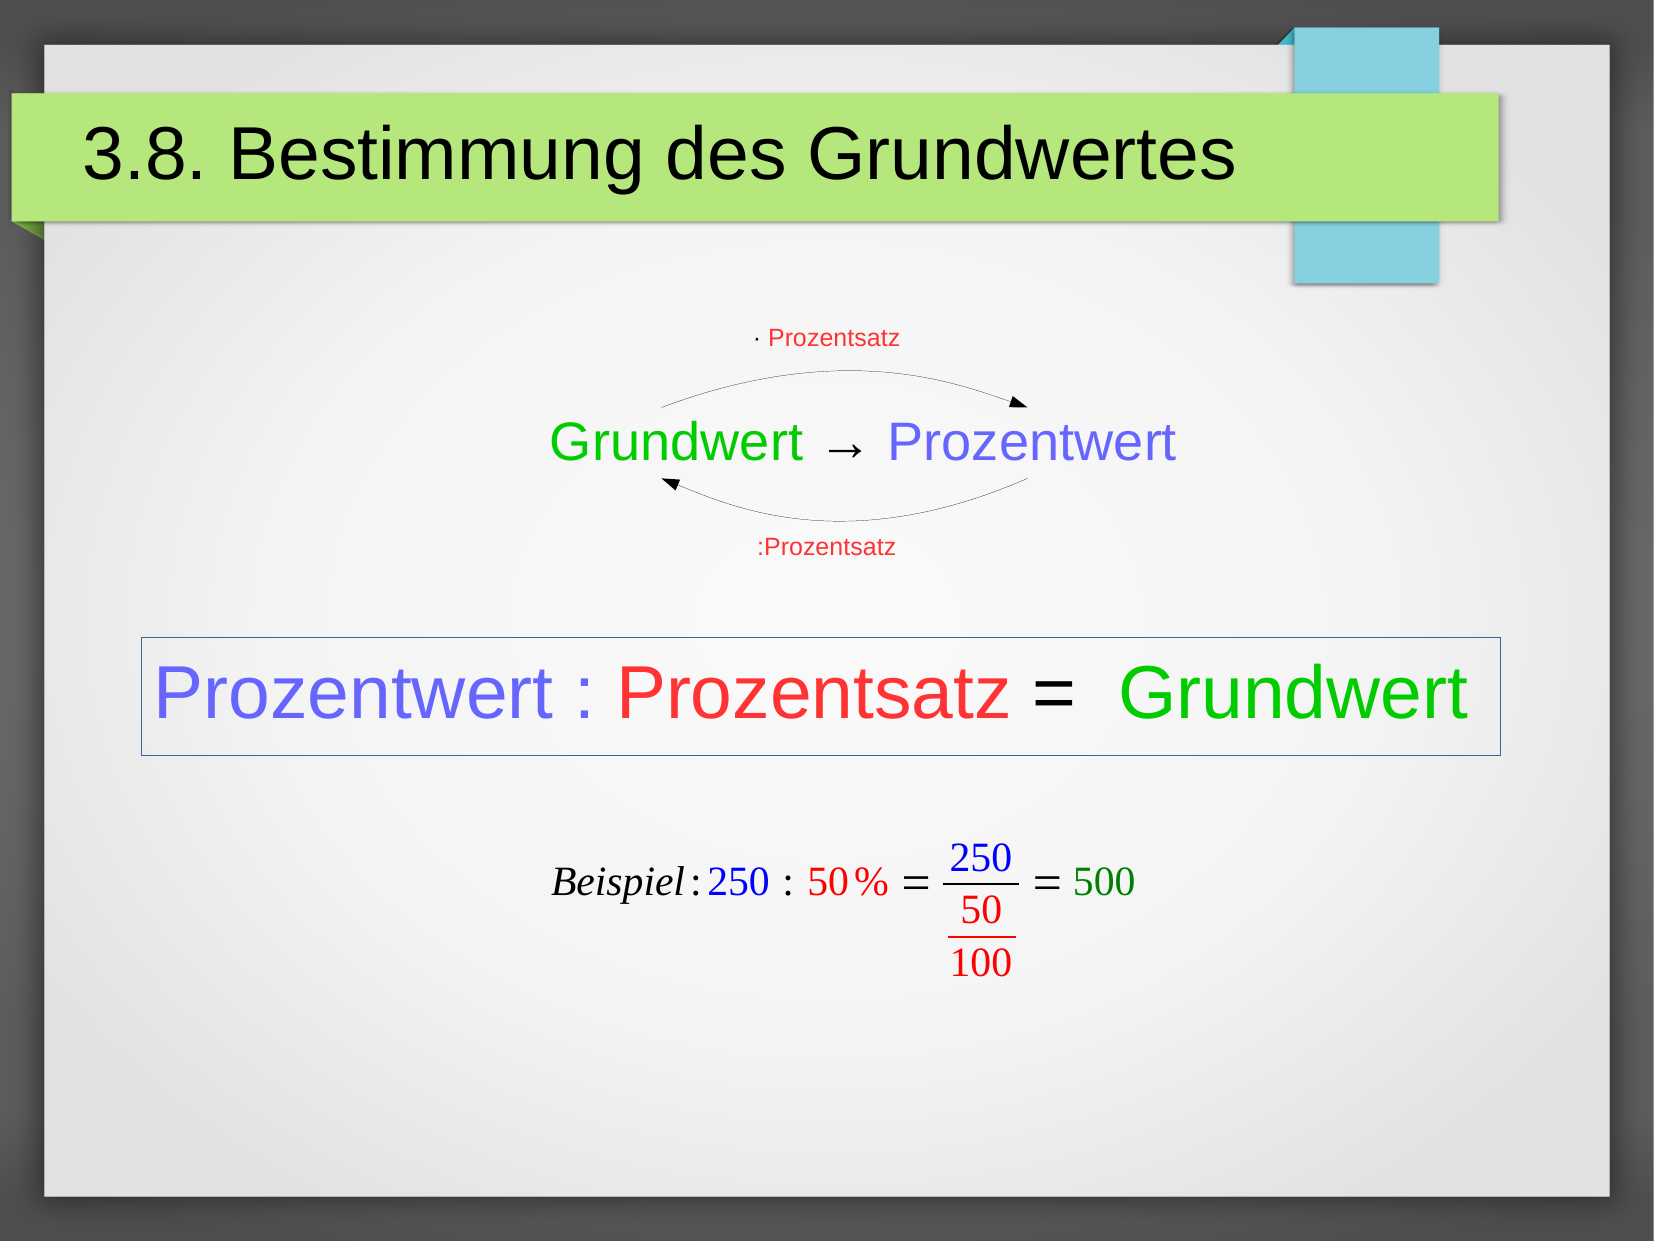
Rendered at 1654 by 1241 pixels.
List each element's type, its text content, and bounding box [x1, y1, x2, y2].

text_box [141, 637, 1501, 756]
picture [0, 0, 1654, 1241]
title 3.8. Bestimmung des Grundwertes [82, 69, 1501, 238]
list · Prozentsatz Grundwert → Prozentwert :Prozentsatz Prozentwert : Prozentsatz = Grundwert [82, 295, 1571, 1015]
chart [543, 834, 1143, 986]
